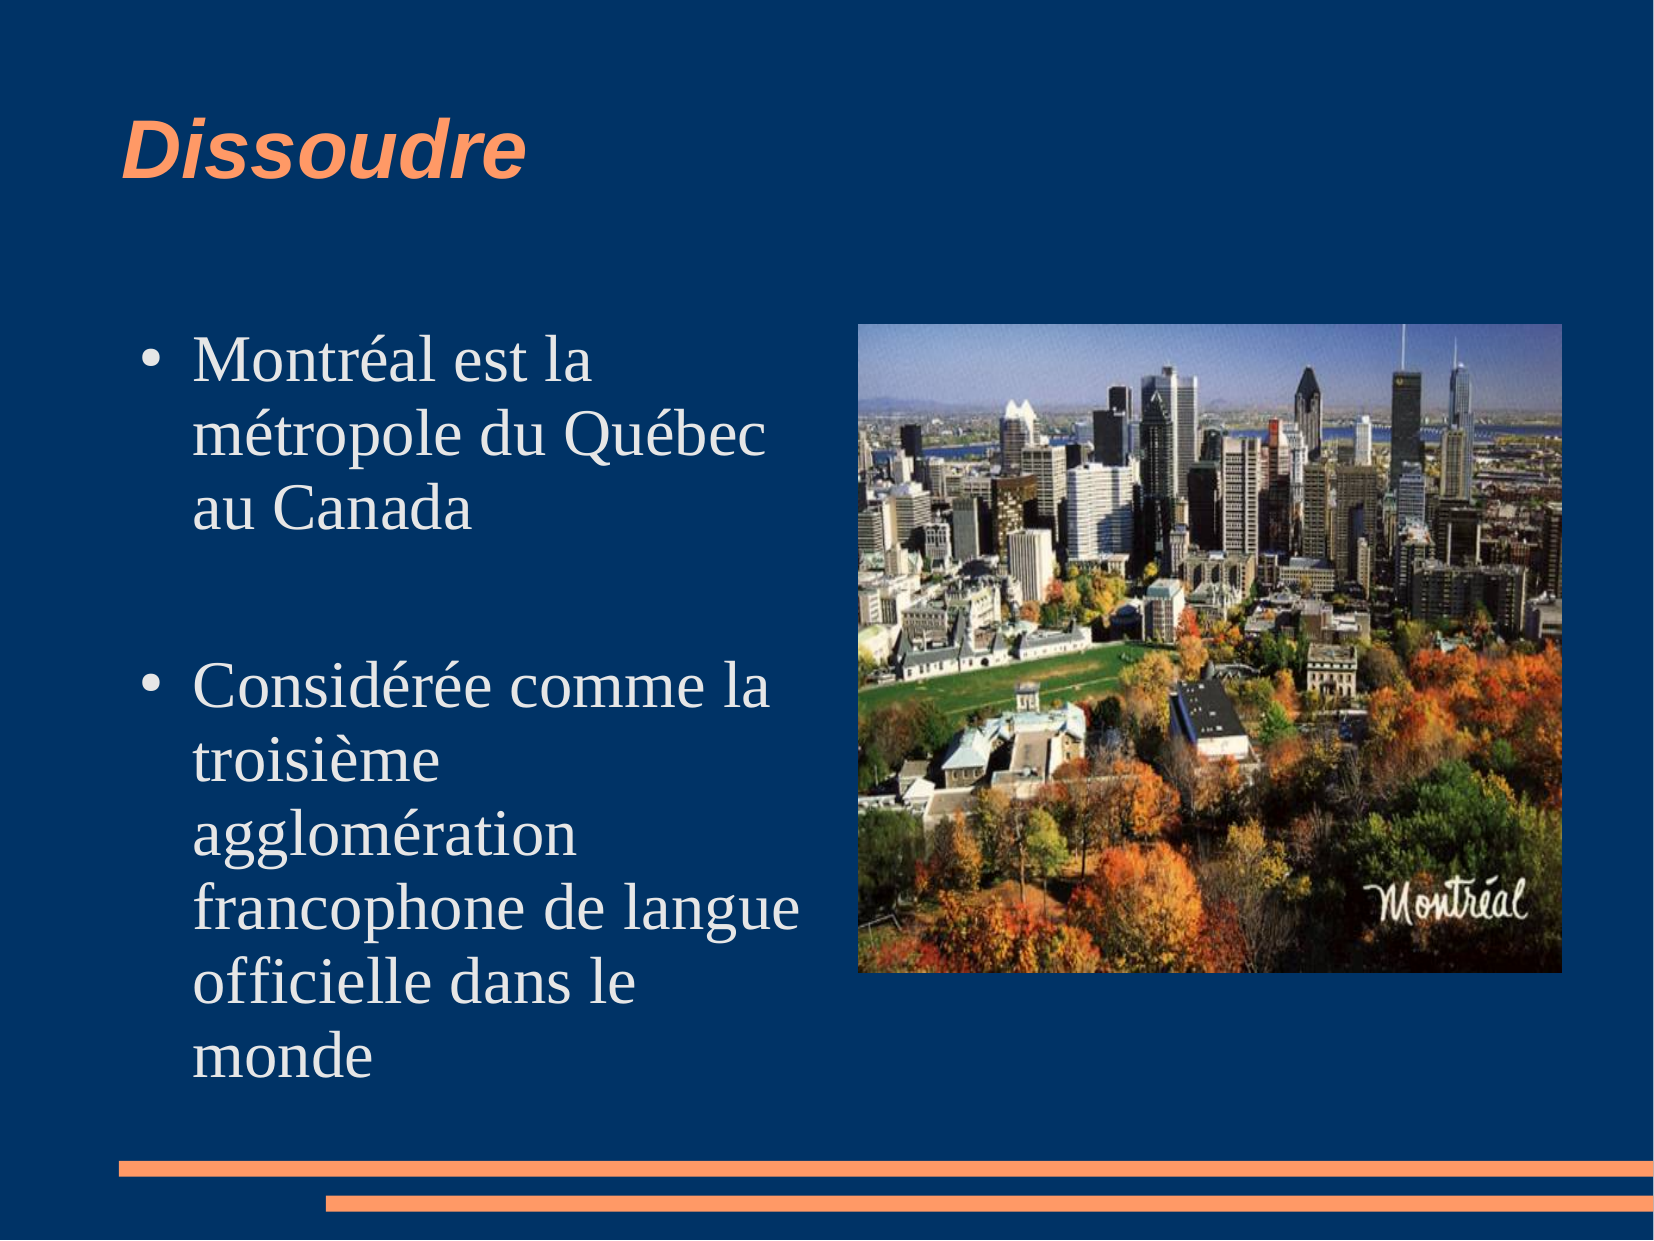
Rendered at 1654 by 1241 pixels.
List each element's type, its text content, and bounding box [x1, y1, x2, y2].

title Dissoudre [121, 53, 1534, 246]
list Montréal est la métropole du Québec au Canada Considérée comme la troisième agglomération francophone de langue officielle dans le monde [121, 322, 824, 1118]
picture [858, 324, 1562, 973]
